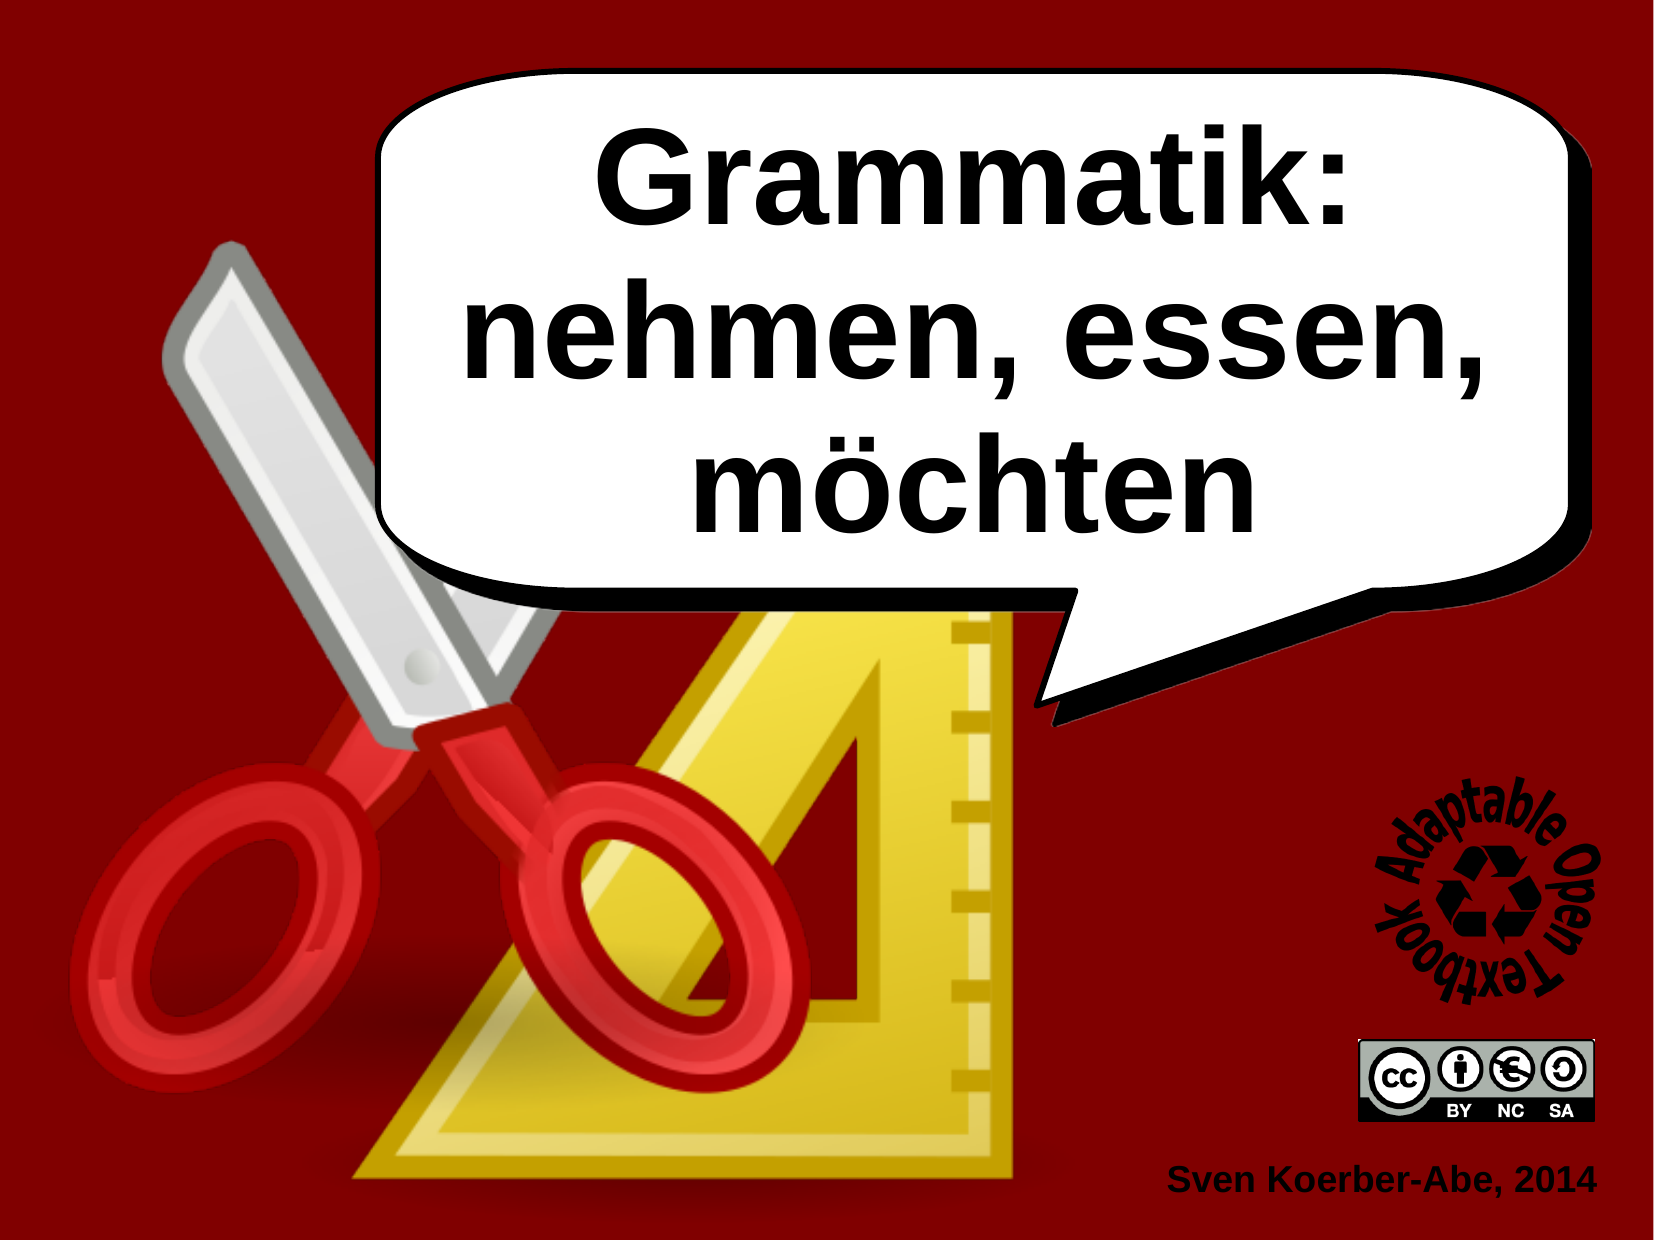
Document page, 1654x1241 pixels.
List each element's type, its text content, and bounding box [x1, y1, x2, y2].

text_box Sven Koerber-Abe, 2014 [1104, 1151, 1613, 1211]
picture [5, 171, 1081, 1241]
picture [1370, 773, 1607, 1010]
picture [1358, 1039, 1595, 1123]
text_box Grammatik: nehmen, essen, möchten [377, 70, 1571, 706]
